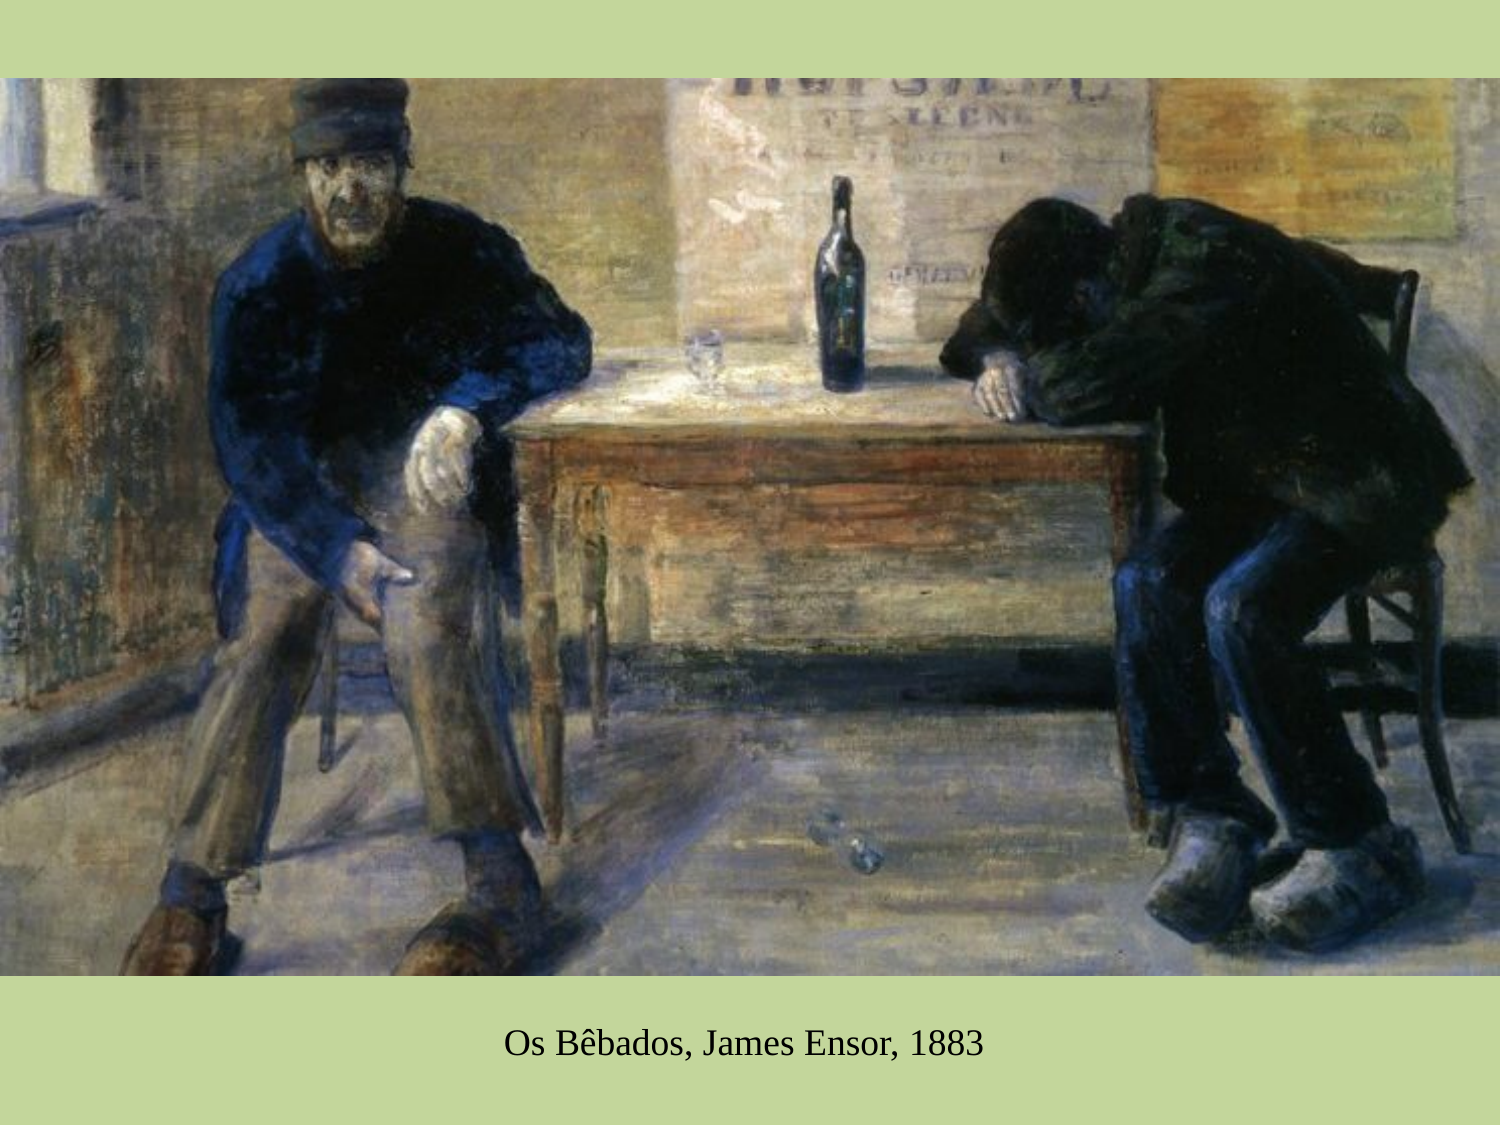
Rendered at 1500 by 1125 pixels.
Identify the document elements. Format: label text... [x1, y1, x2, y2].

picture [0, 78, 1500, 976]
title Os Bêbados, James Ensor, 1883 [41, 987, 1447, 1094]
